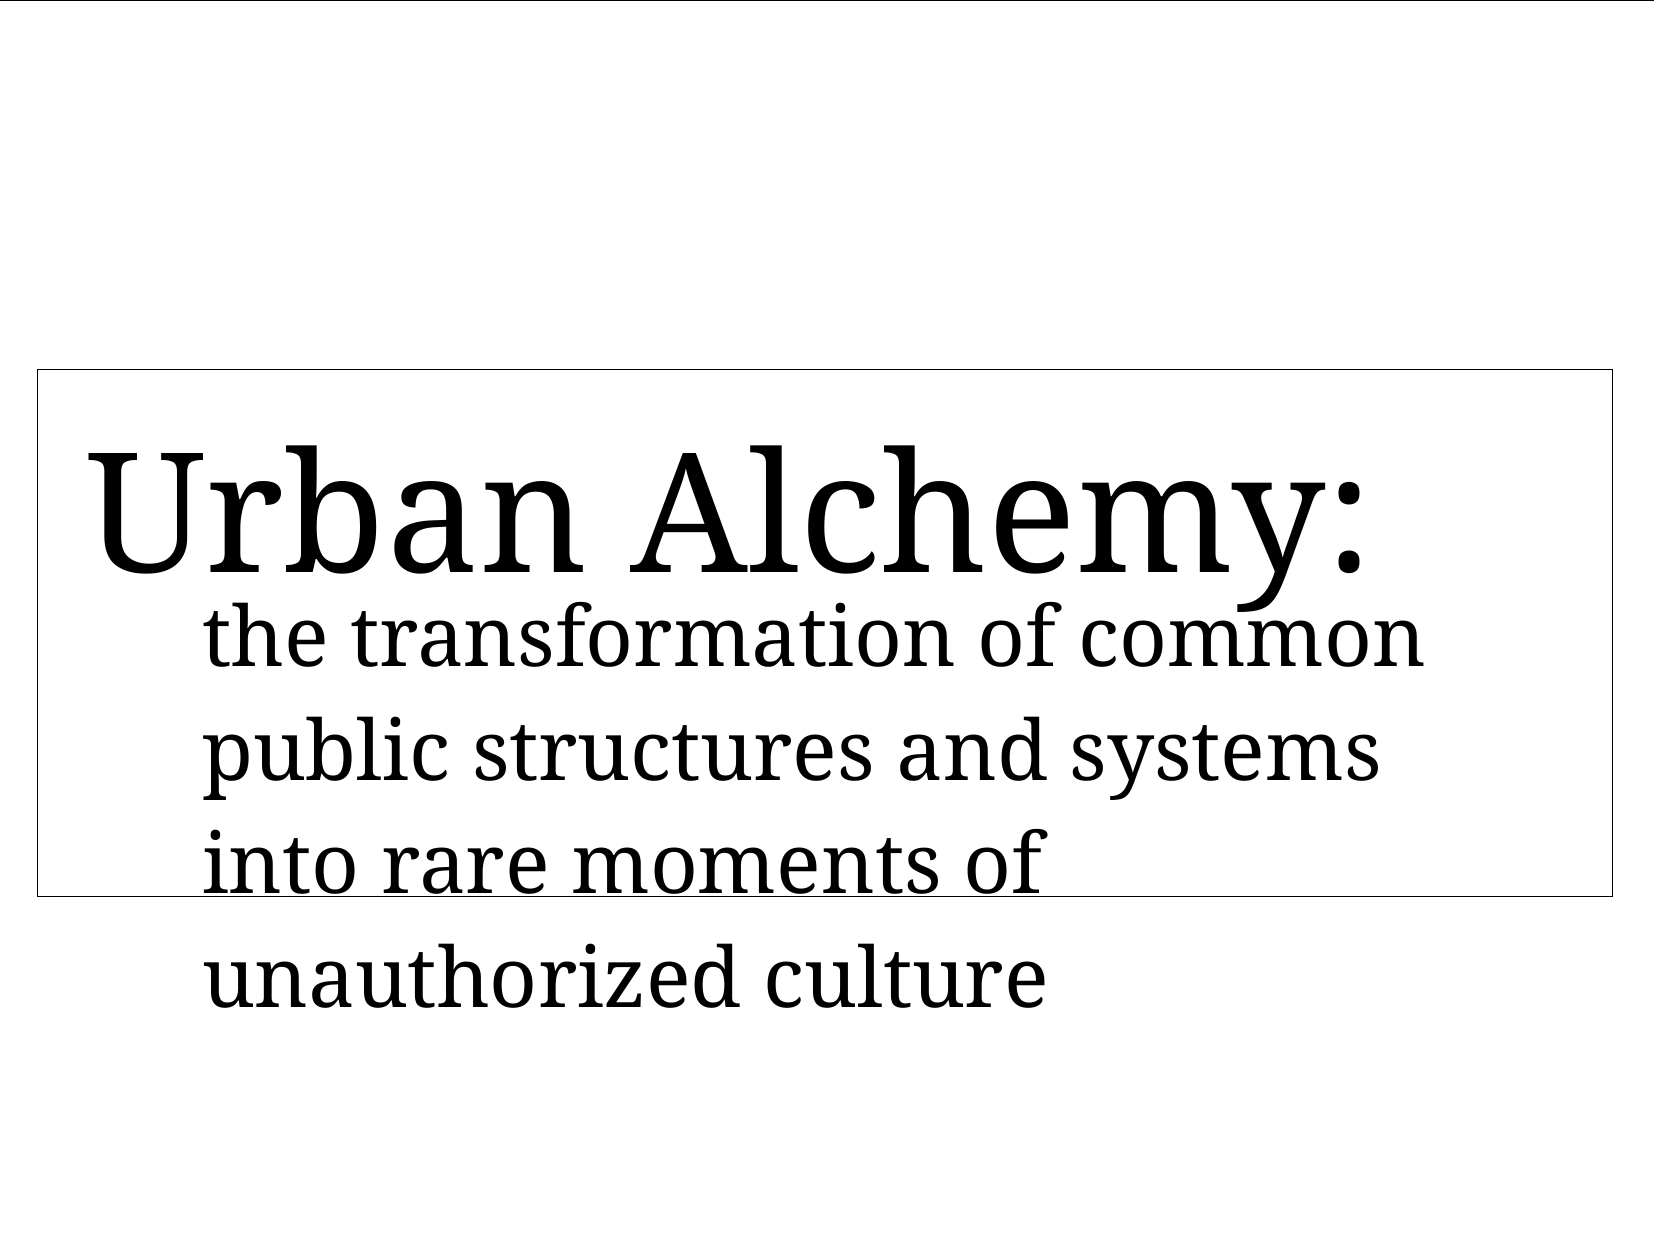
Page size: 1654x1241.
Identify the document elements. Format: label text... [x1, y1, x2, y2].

text_box the transformation of common public structures and systems into rare moments of unauthorized culture [187, 570, 1501, 867]
text_box [0, 0, 1654, 1241]
text_box Urban Alchemy: [71, 387, 1159, 590]
